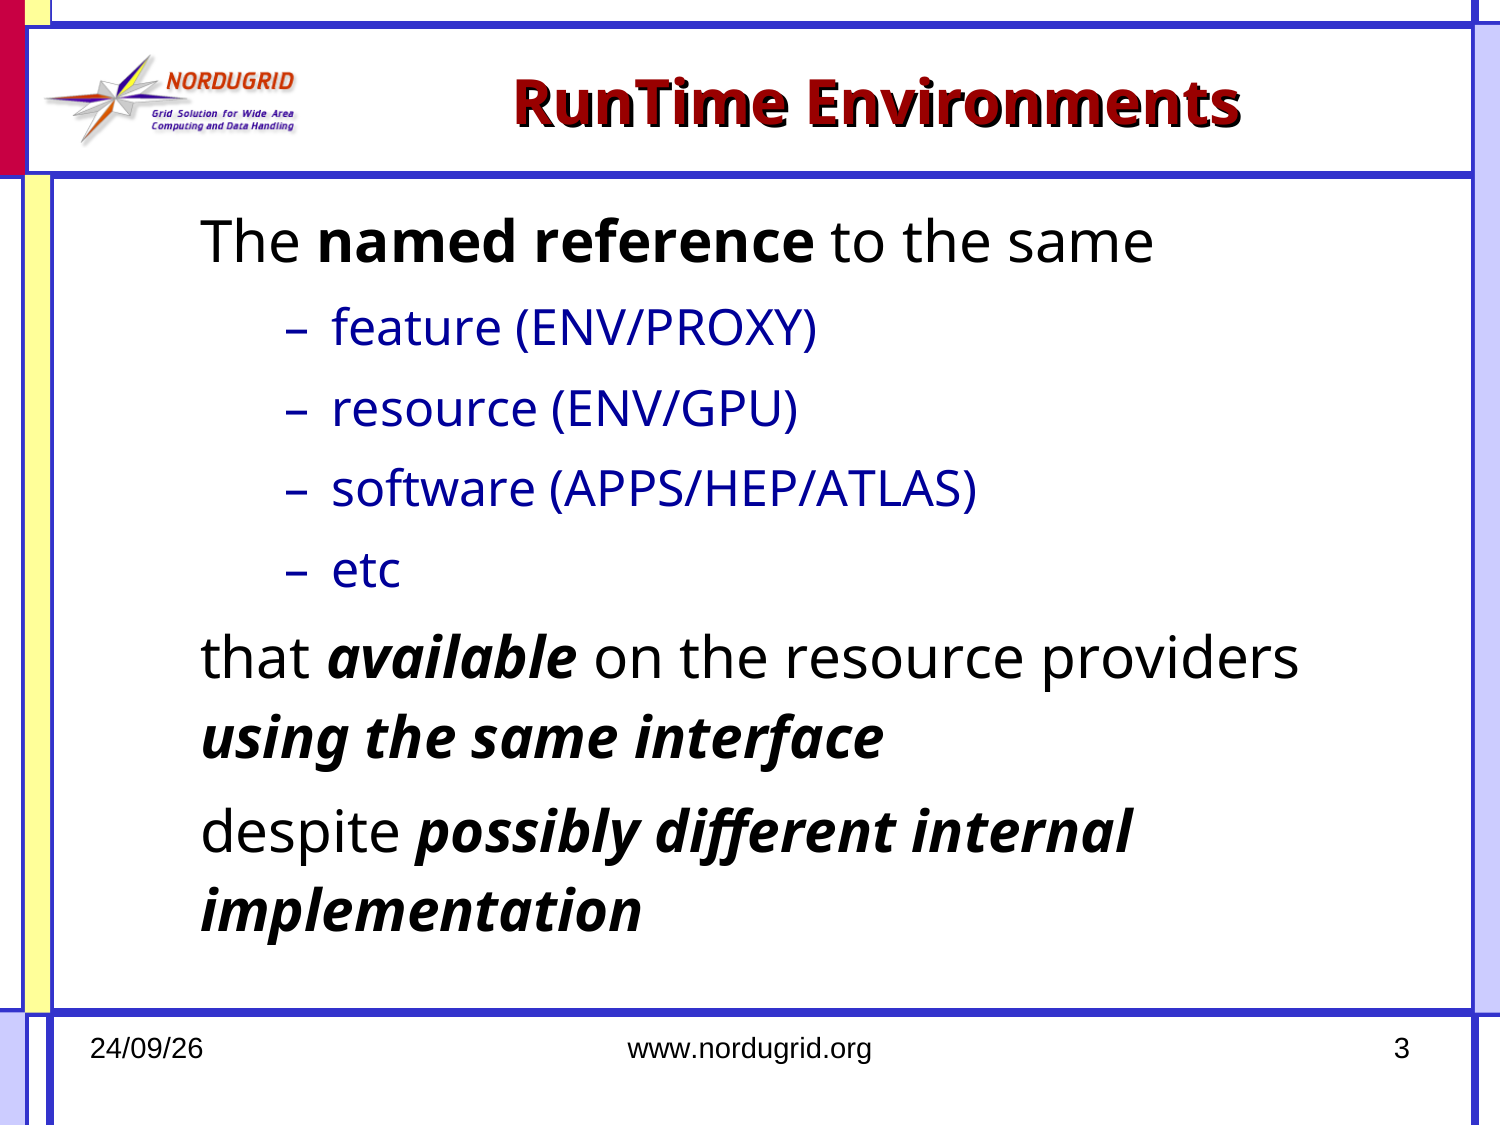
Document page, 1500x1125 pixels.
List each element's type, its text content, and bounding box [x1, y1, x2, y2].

picture [40, 49, 301, 148]
title RunTime Environments [324, 17, 1428, 183]
list The named reference to the same feature (ENV/PROXY) resource (ENV/GPU) software (APPS/HEP/ATLAS) etc that available on the resource providers using the same interface despite possibly different internal implementation [87, 200, 1426, 853]
